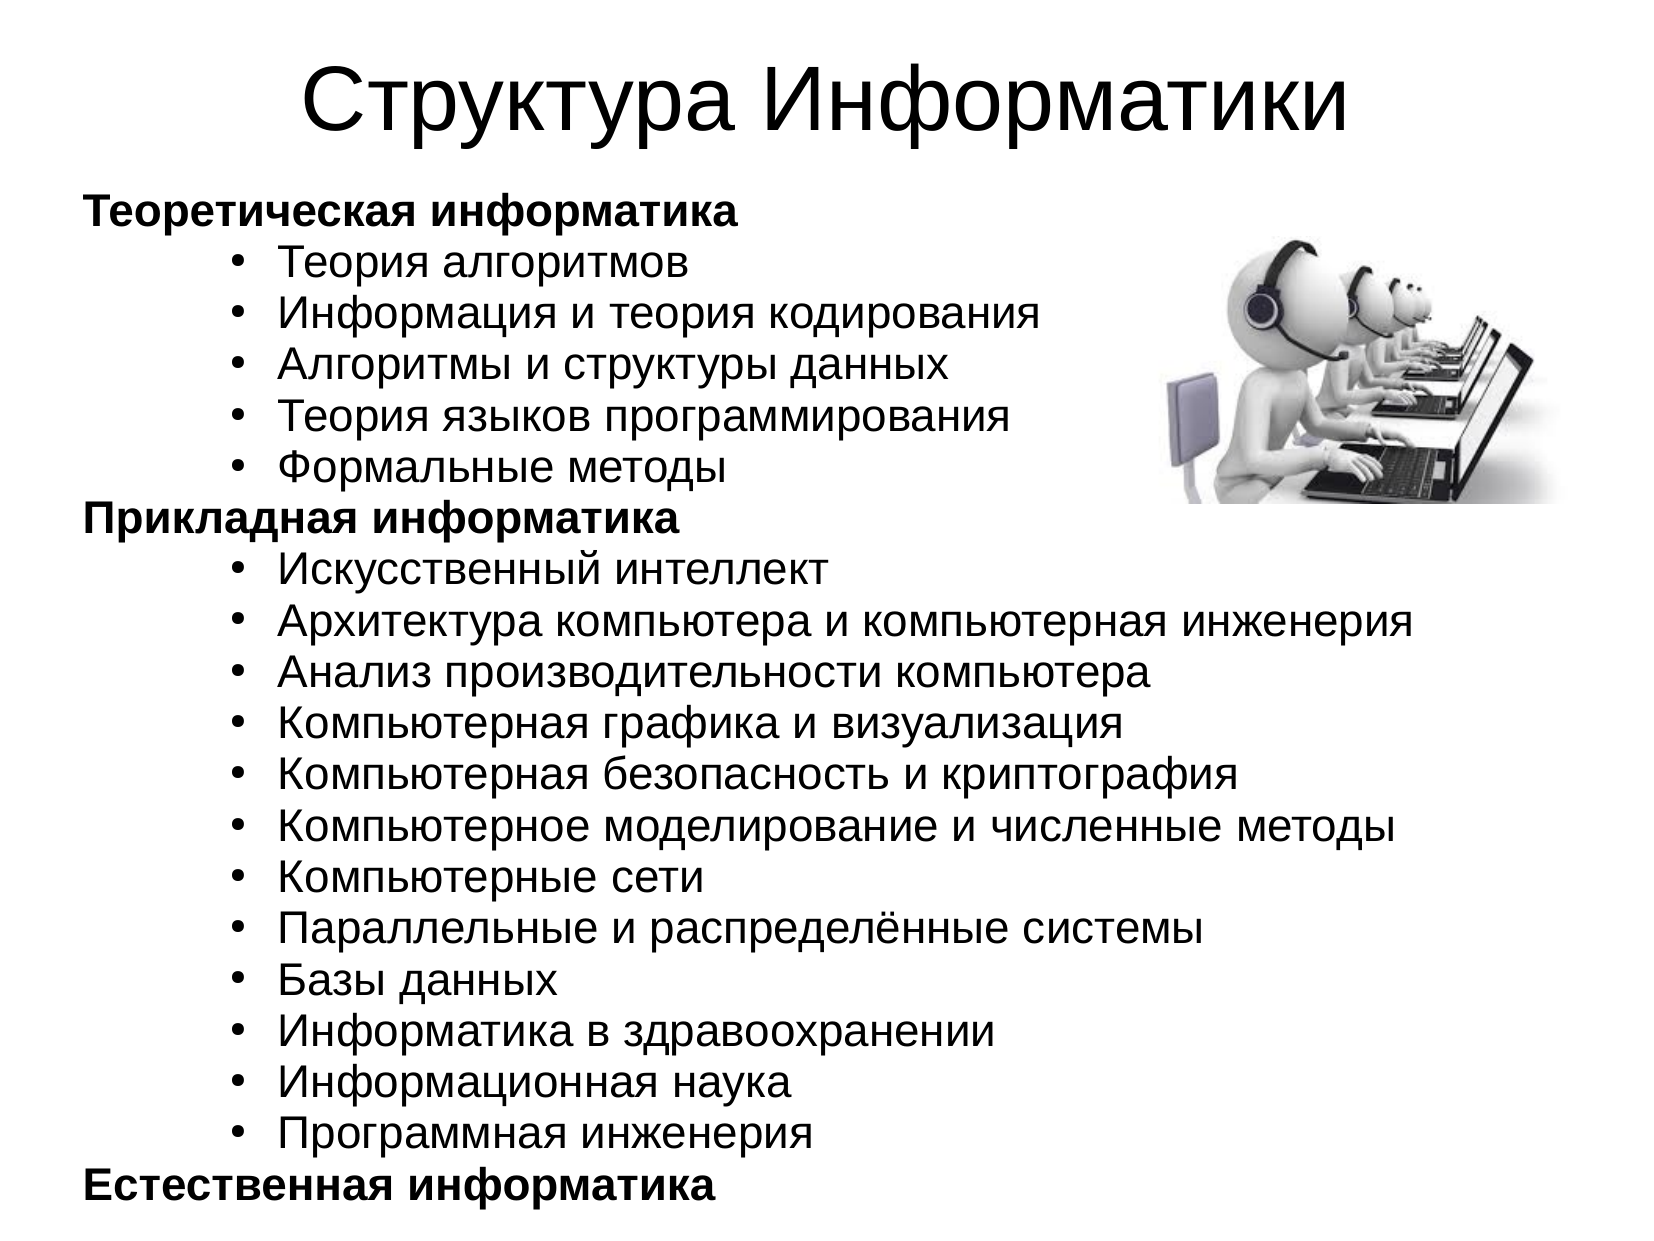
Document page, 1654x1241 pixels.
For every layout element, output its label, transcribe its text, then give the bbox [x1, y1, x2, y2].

title Структура Информатики [82, 19, 1571, 178]
subtitle Теоретическая информатика Теория алгоритмов Информация и теория кодирования Алгоритмы и структуры данных Теория языков программирования Формальные методы Прикладная информатика Искусственный интеллект Архитектура компьютера и компьютерная инженерия Анализ производительности компьютера Компьютерная графика и визуализация Компьютерная безопасность и криптография Компьютерное моделирование и численные методы Компьютерные сети Параллельные и распределённые системы Базы данных Информатика в здравоохранении Информационная наука Программная инженерия Естественная информатика [82, 184, 1571, 1210]
picture [1109, 236, 1571, 504]
